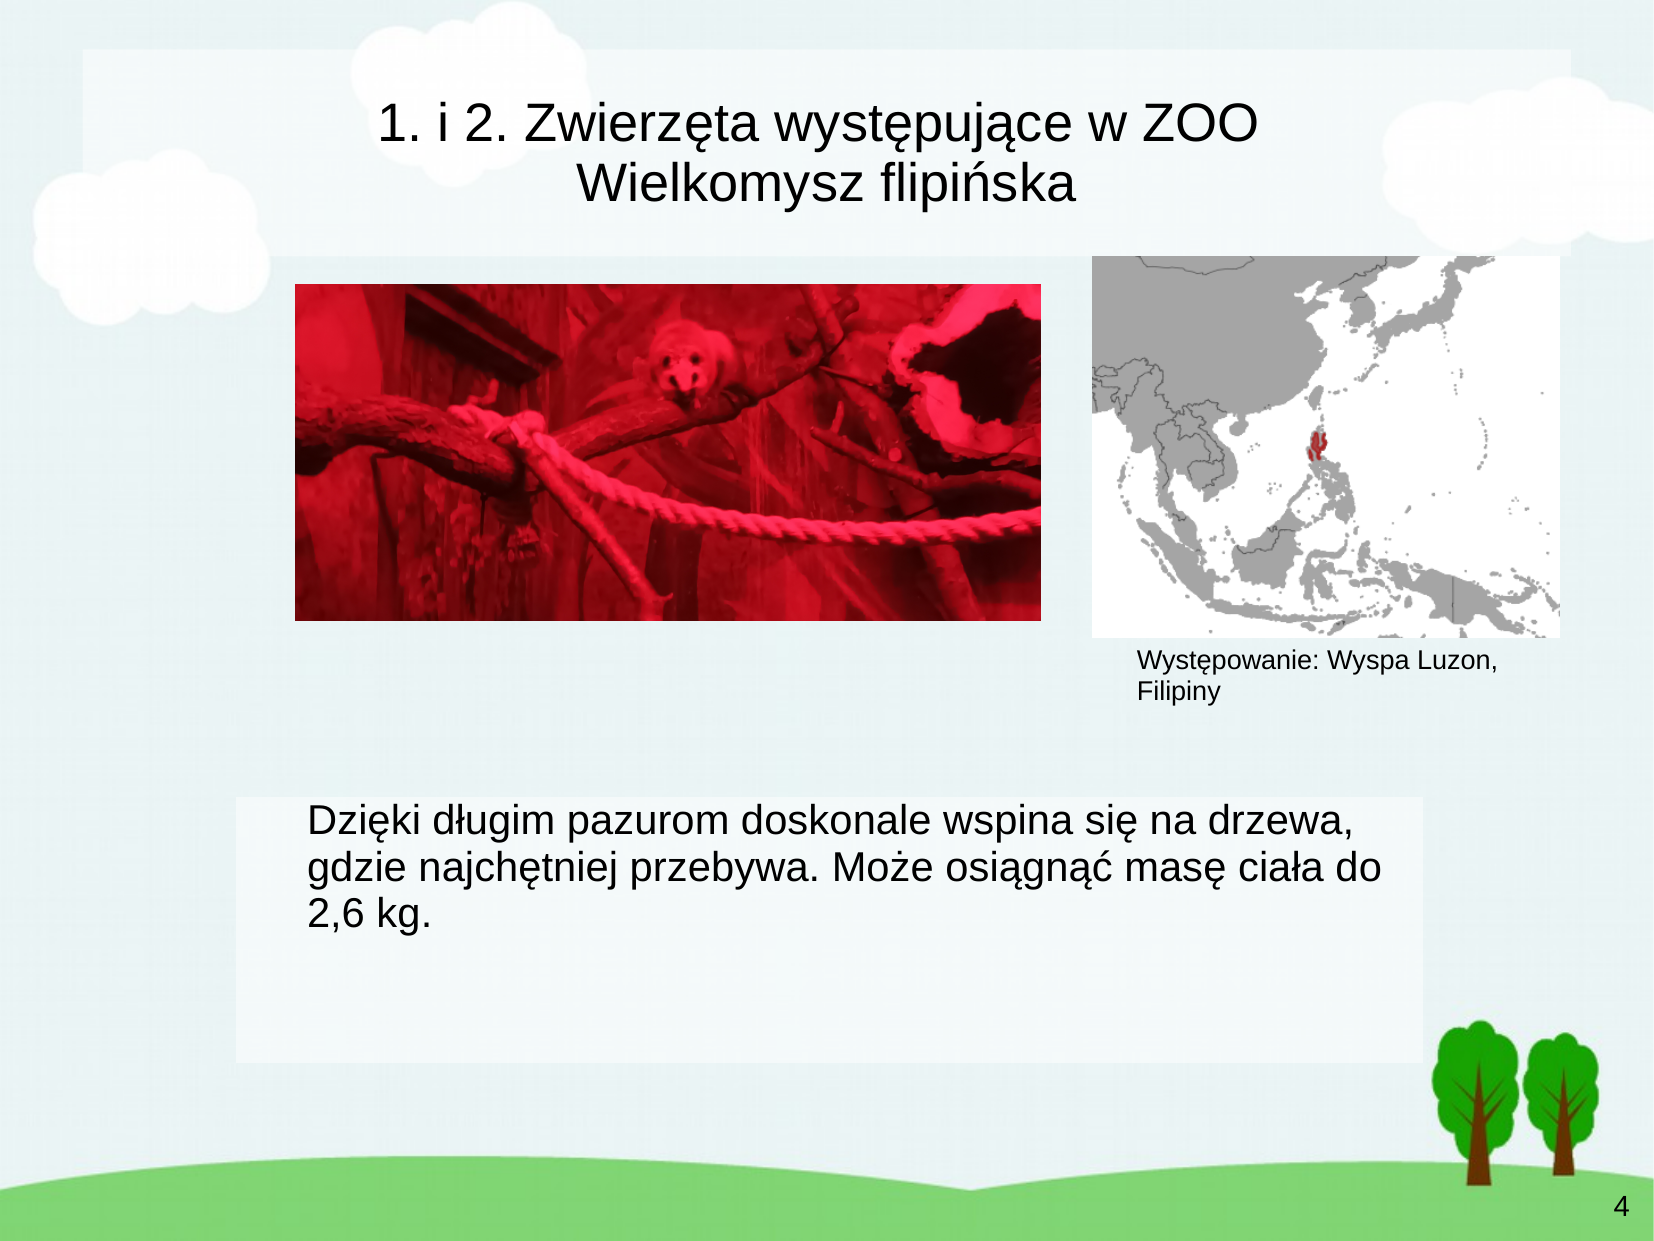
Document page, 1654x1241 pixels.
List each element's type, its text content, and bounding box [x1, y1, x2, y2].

title 1. i 2. Zwierzęta występujące w ZOO Wielkomysz flipińska [82, 49, 1571, 257]
list Dzięki długim pazurom doskonale wspina się na drzewa, gdzie najchętniej przebywa. Może osiągnąć masę ciała do 2,6 kg. [236, 797, 1424, 1063]
text_box Występowanie: Wyspa Luzon, Filipiny [1122, 638, 1565, 714]
picture [0, 0, 1654, 1241]
